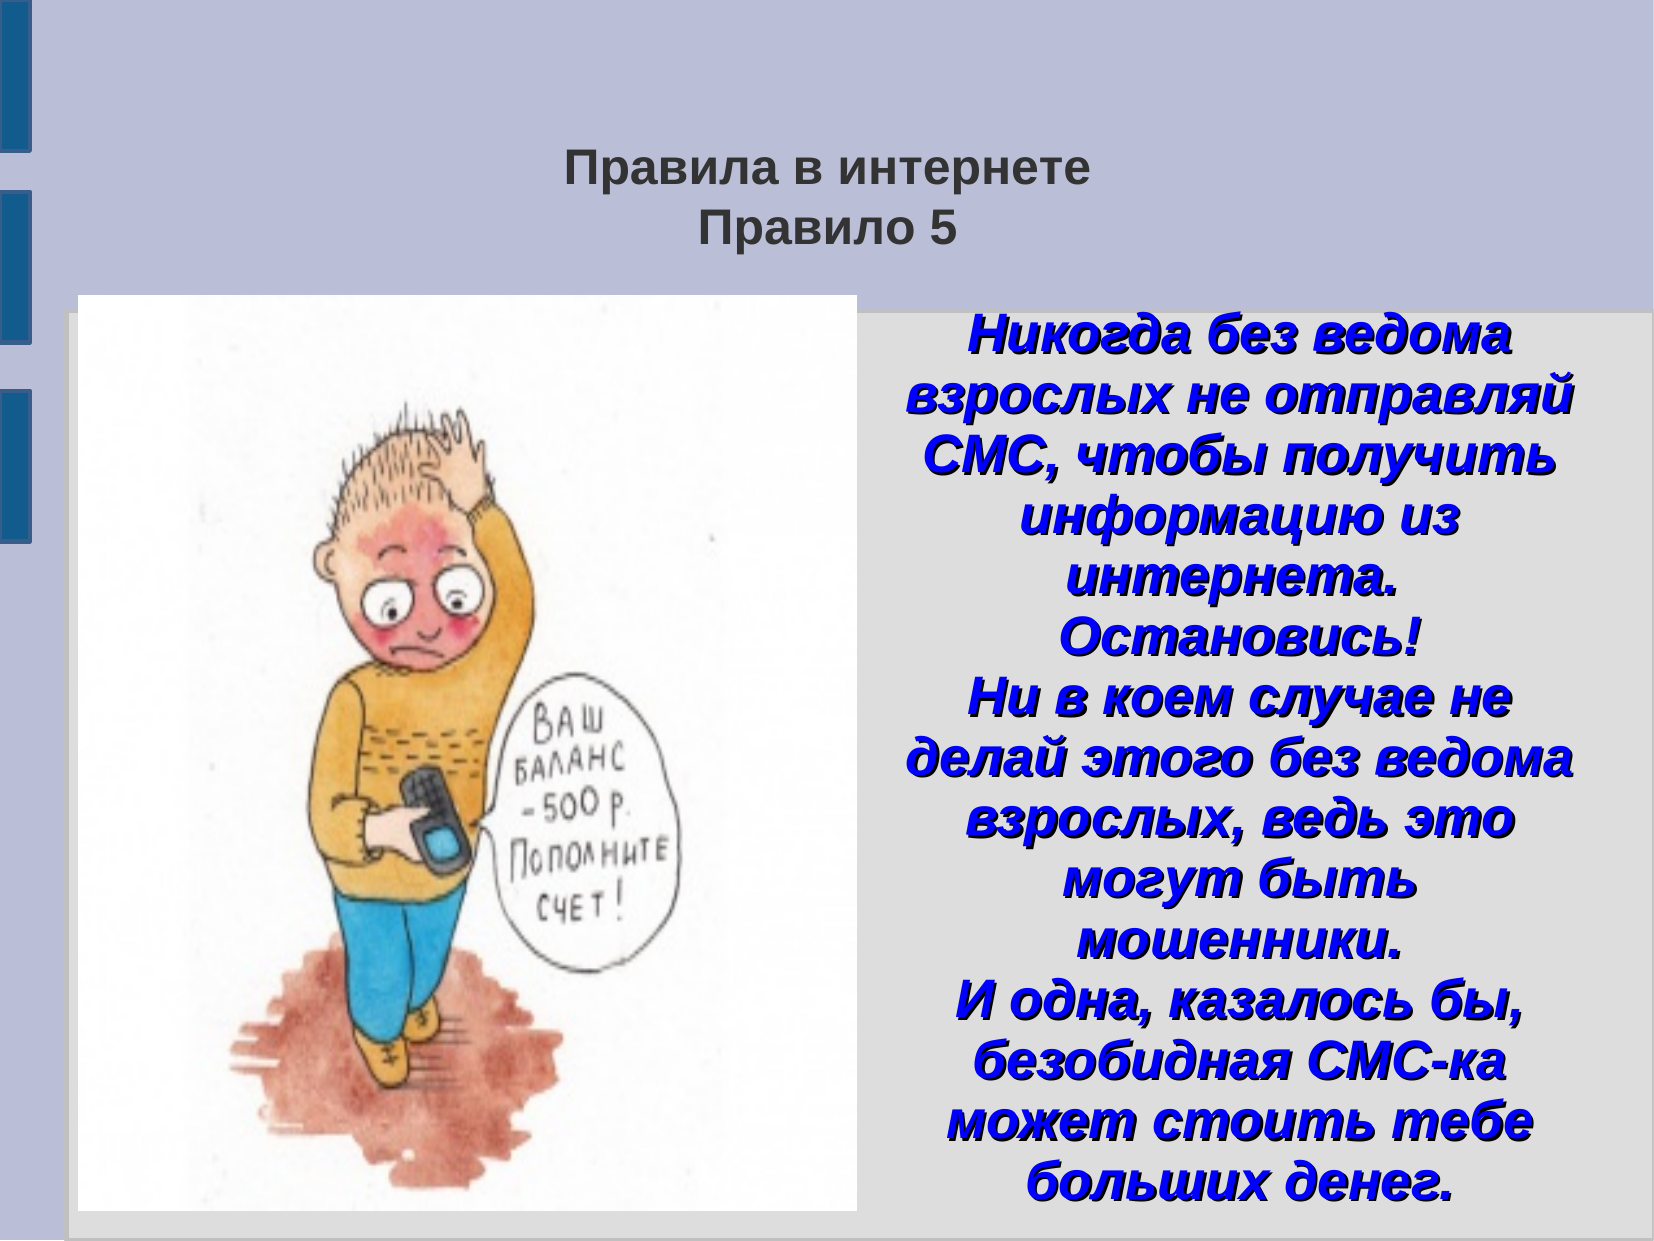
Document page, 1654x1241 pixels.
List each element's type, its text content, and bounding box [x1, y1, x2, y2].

title Правила в интернете Правило 5 [121, 91, 1534, 299]
text_box Никогда без ведома взрослых не отправляй СМС, чтобы получить информацию из интернета. Остановись! Ни в коем случае не делай этого без ведома взрослых, ведь это могут быть мошенники. И одна, казалось бы, безобидная СМС-ка может стоить тебе больших денег. [885, 295, 1595, 1241]
picture [78, 295, 857, 1211]
